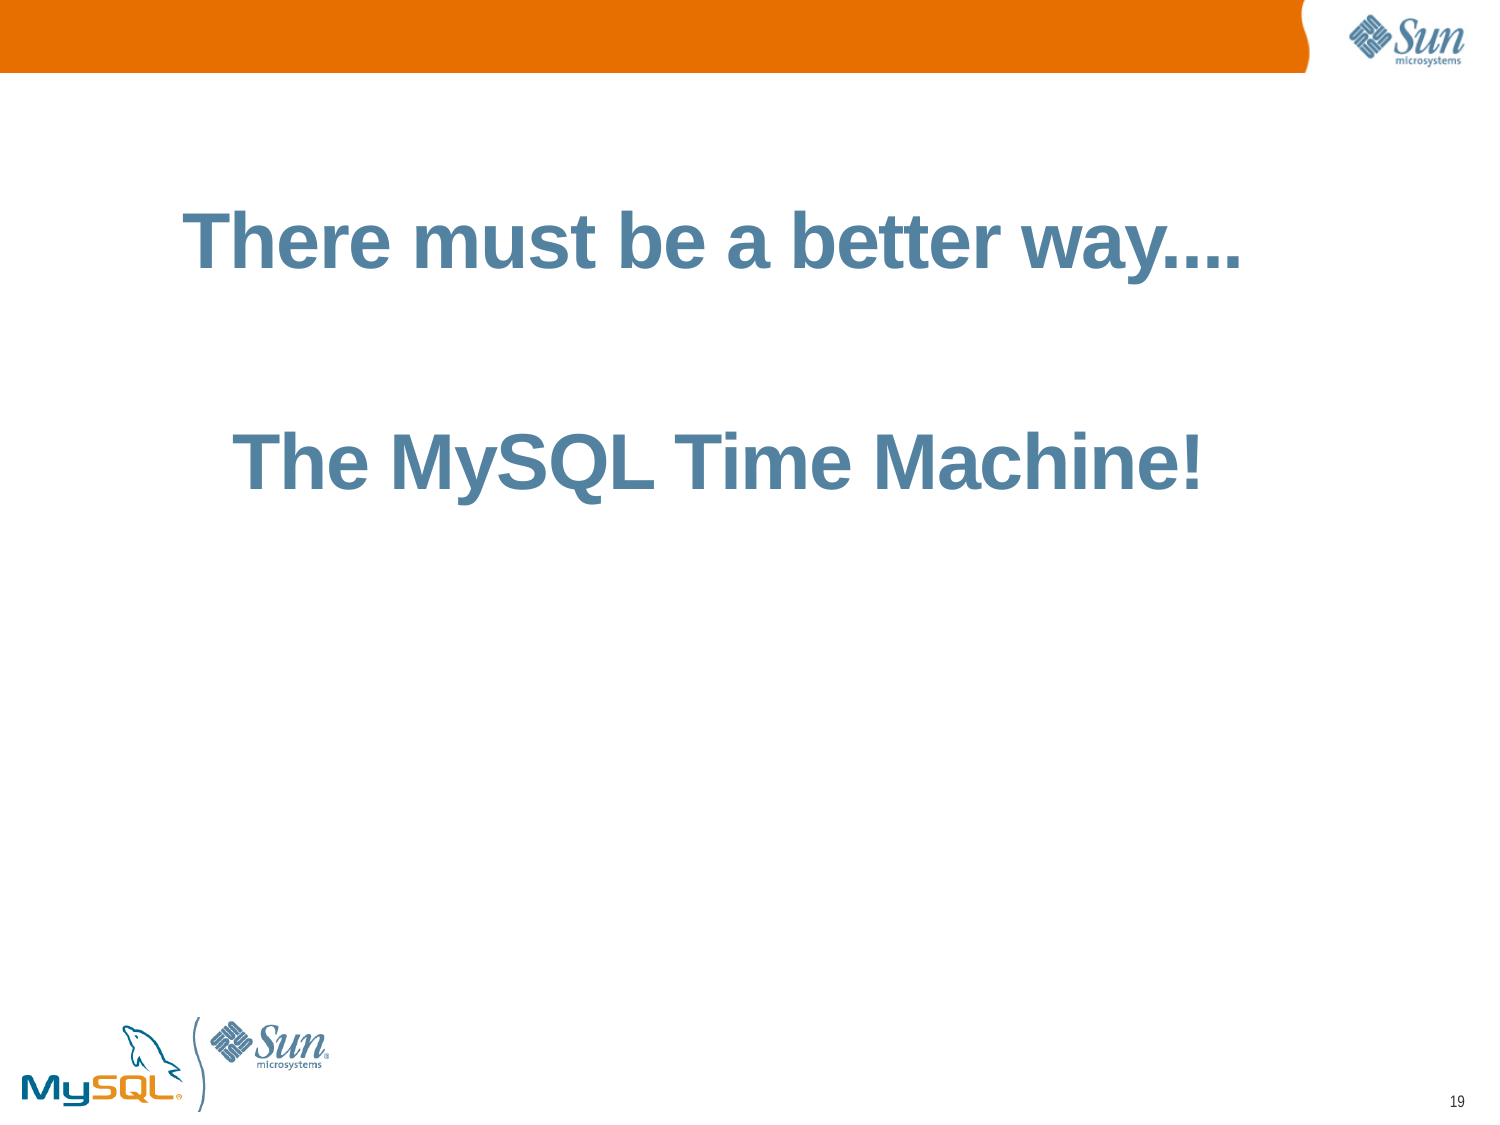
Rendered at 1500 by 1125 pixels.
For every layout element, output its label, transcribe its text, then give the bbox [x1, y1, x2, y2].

title There must be a better way.... [182, 204, 1428, 309]
picture [0, 0, 1500, 73]
title The MySQL Time Machine! [232, 426, 1456, 530]
picture [22, 1017, 329, 1112]
